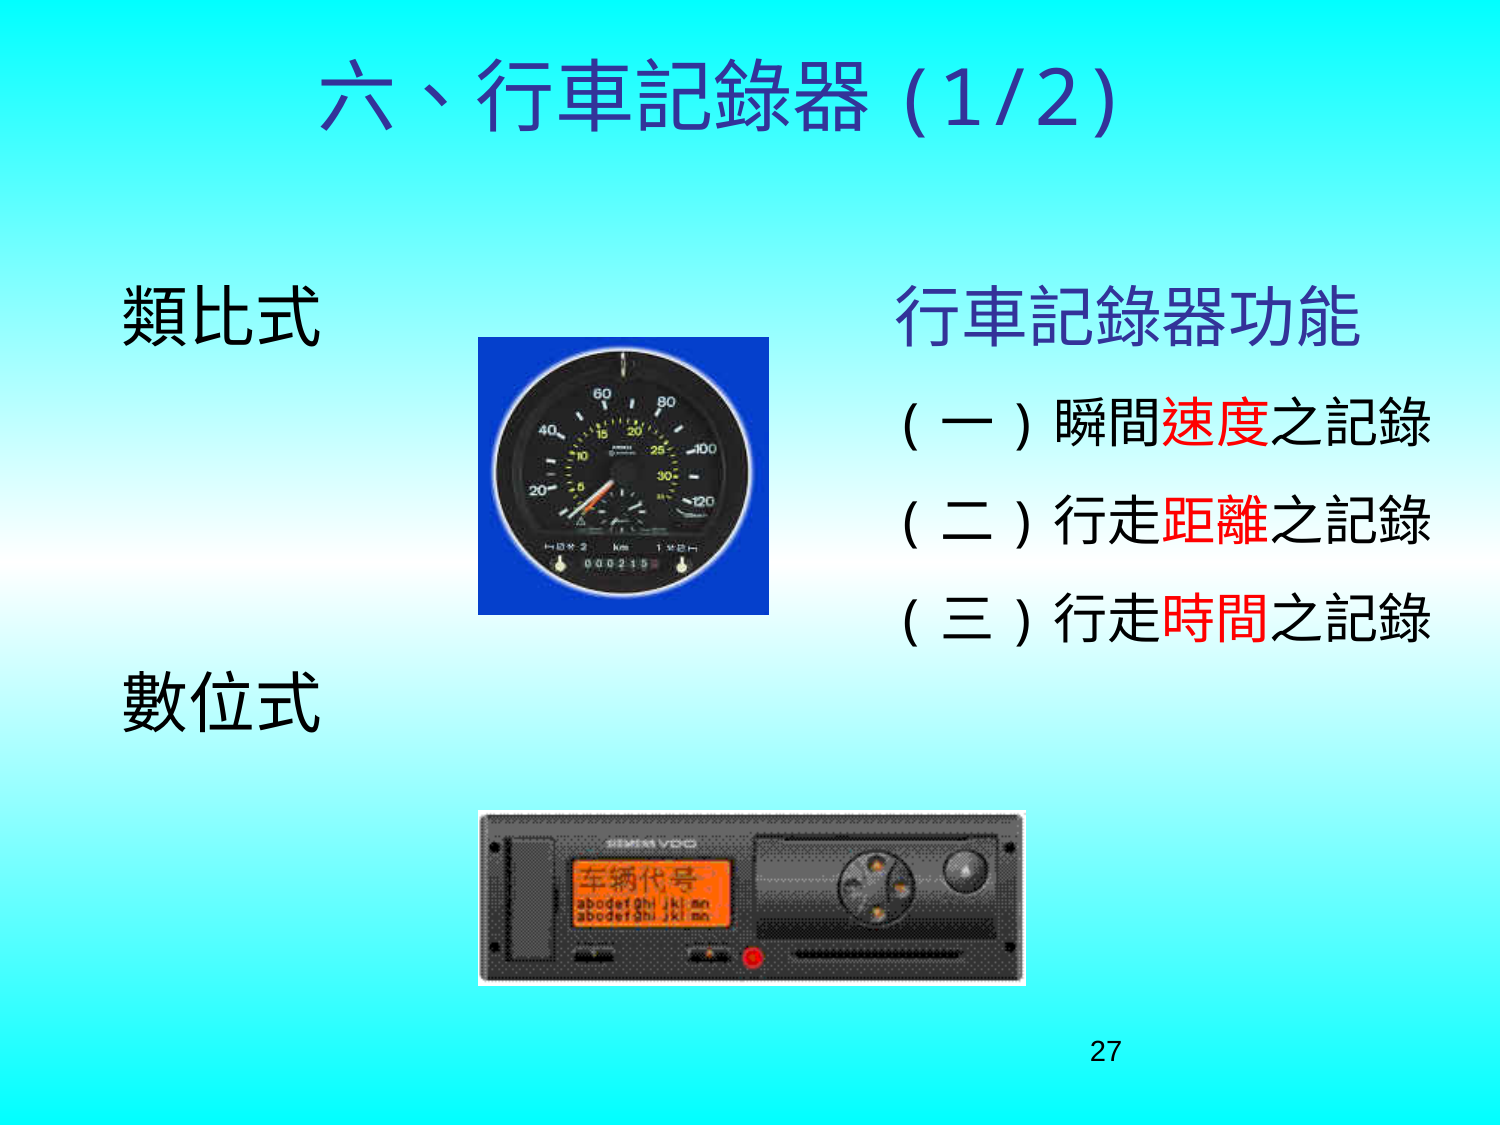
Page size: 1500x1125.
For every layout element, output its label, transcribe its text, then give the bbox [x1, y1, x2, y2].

text_box [1074, 1024, 1426, 1103]
text_box 六、行車記錄器(1/2) [85, 0, 1360, 187]
text_box 行車記錄器功能 (一)瞬間速度之記錄 (二)行走距離之記錄 (三)行走時間之記錄 [879, 267, 1465, 656]
text_box 類比式 數位式 [107, 267, 850, 800]
picture [478, 338, 769, 615]
picture [478, 810, 1026, 986]
